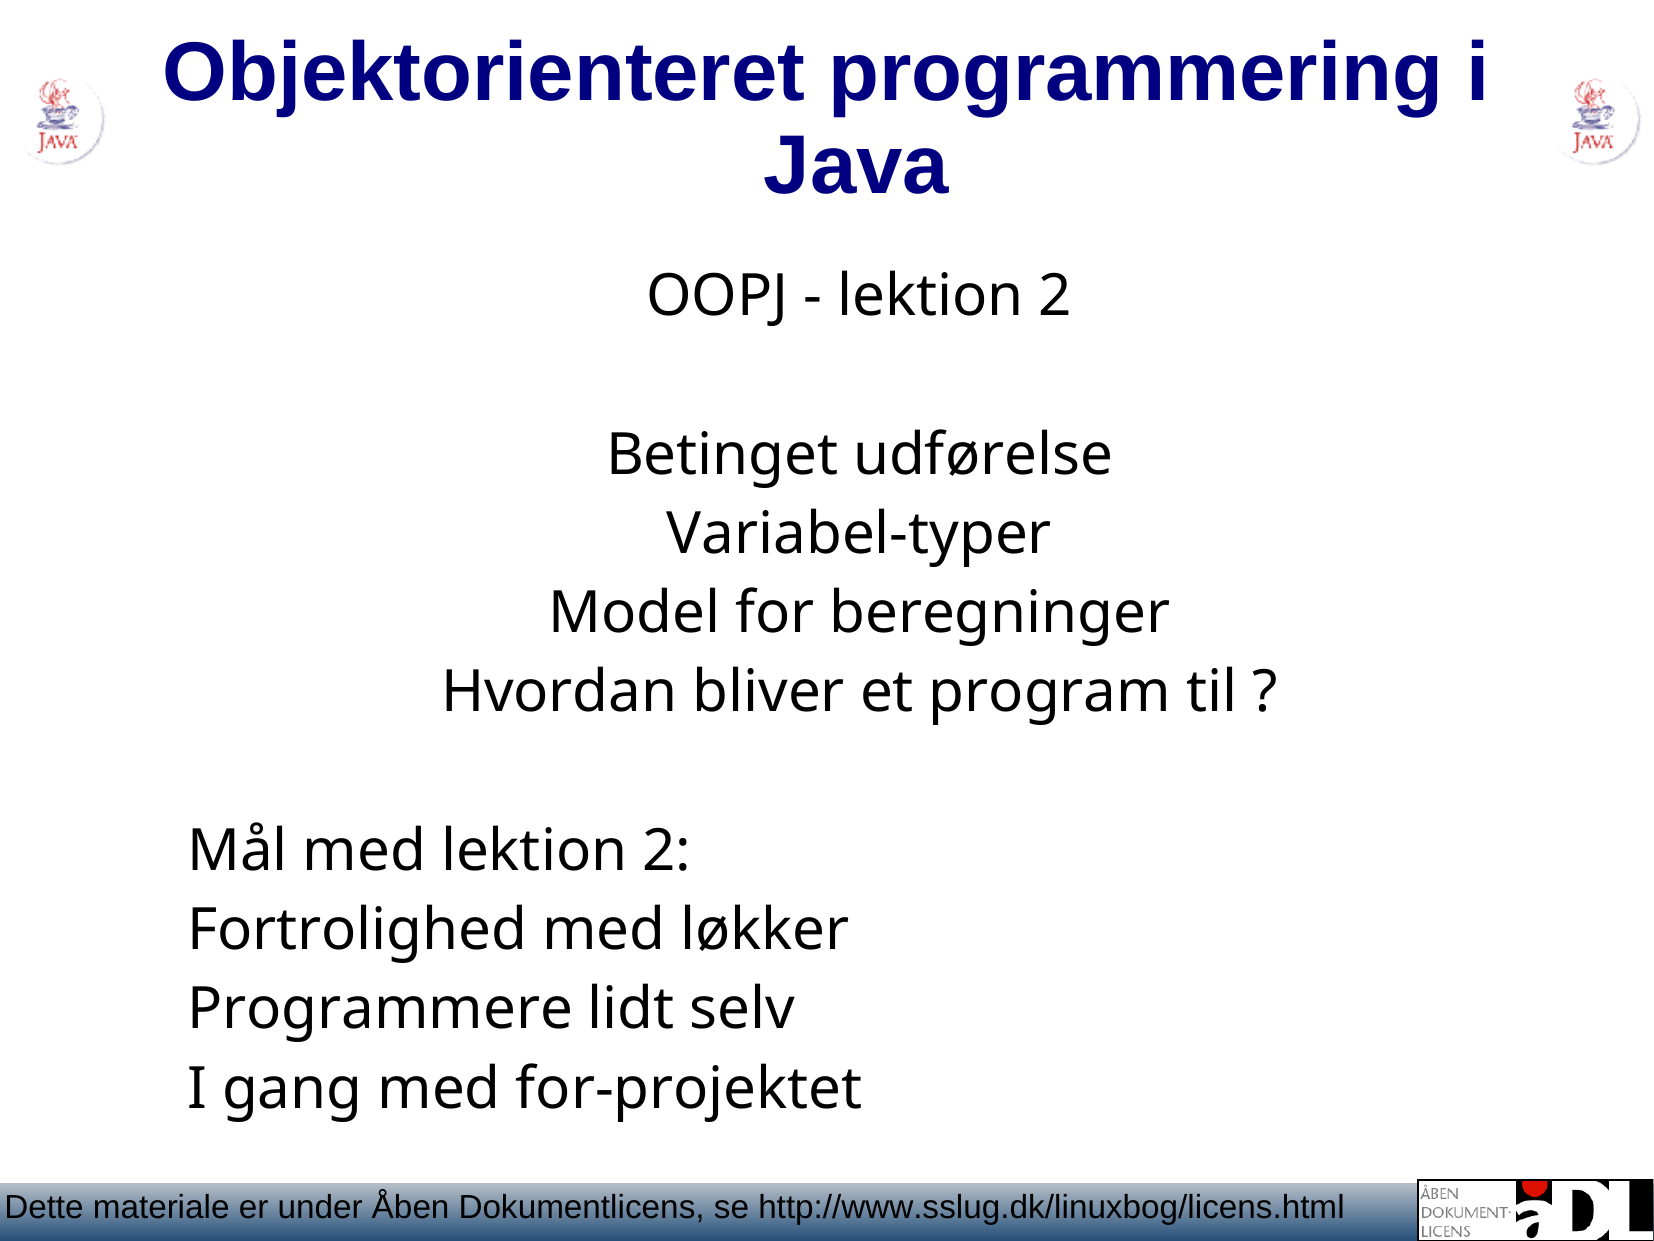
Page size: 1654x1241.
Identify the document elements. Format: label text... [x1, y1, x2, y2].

picture [1582, 71, 1645, 169]
text_box Dette materiale er under Åben Dokumentlicens, se http://www.sslug.dk/linuxbog/licens.html [4, 1188, 1417, 1230]
title Objektorienteret programmering i Java [72, 14, 1582, 222]
picture [10, 71, 72, 169]
subtitle OOPJ - lektion 2 Betinget udførelse Variabel-typer Model for beregninger Hvordan bliver et program til ? Mål med lektion 2: Fortrolighed med løkker Programmere lidt selv I gang med for-projektet [151, 298, 1532, 1080]
picture [1417, 1179, 1654, 1241]
